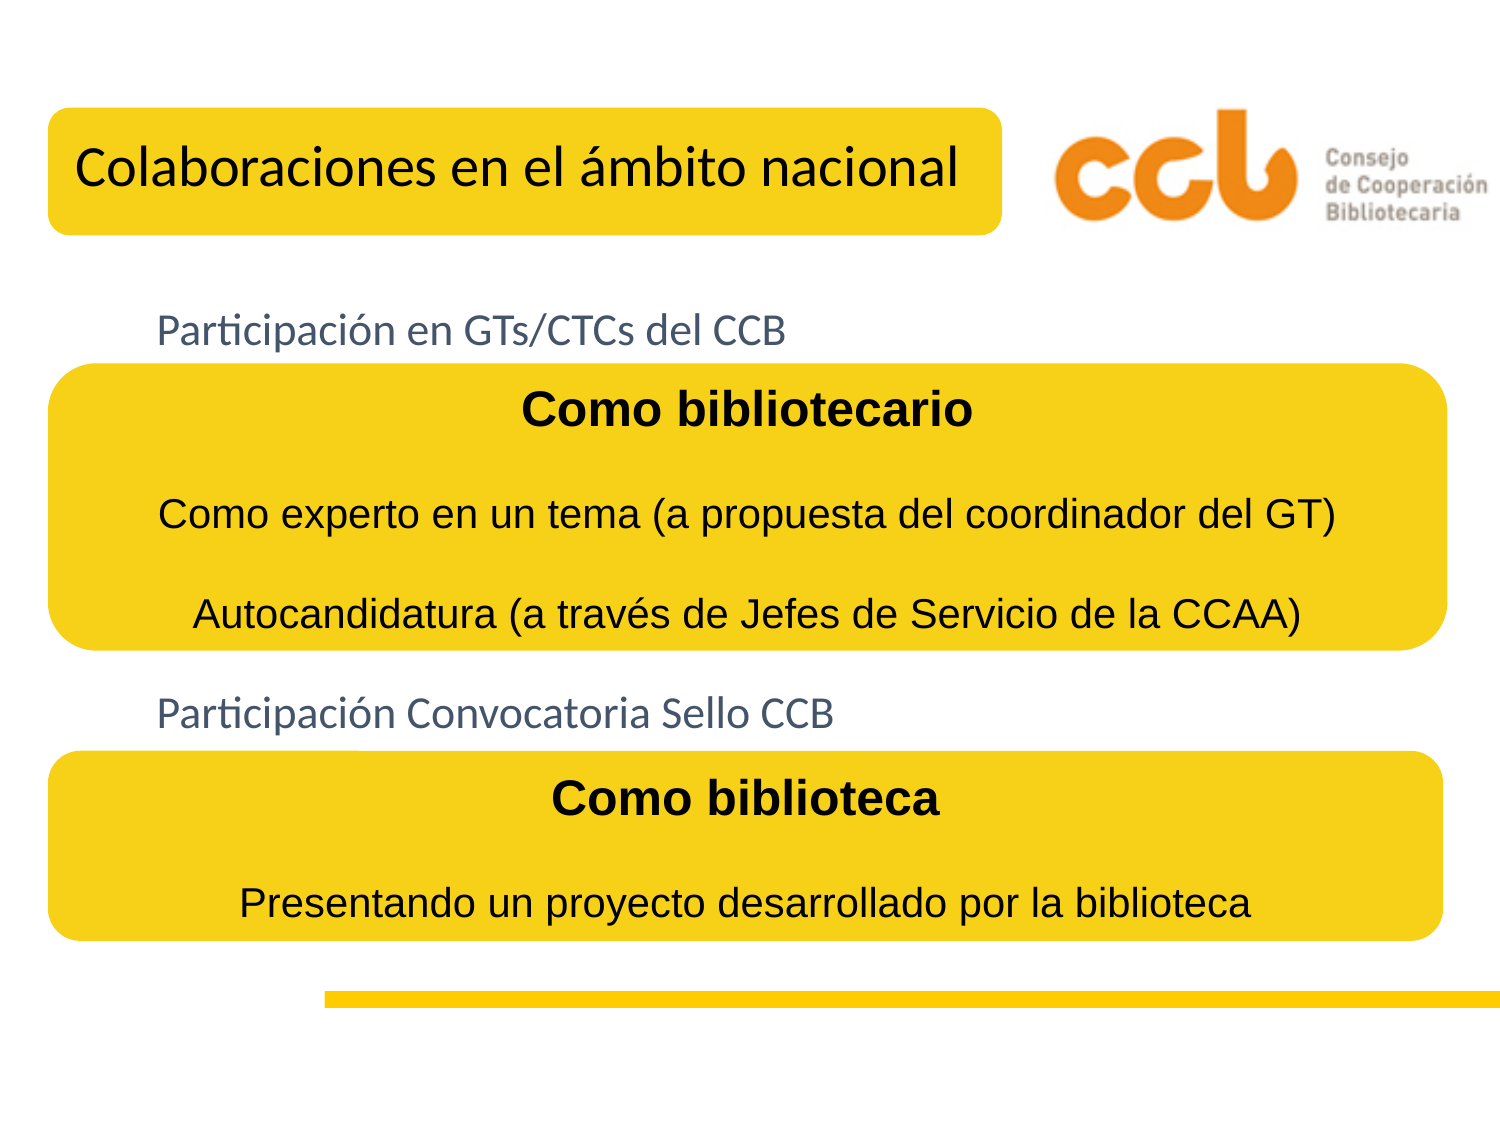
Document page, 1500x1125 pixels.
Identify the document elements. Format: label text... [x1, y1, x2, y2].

text_box Como biblioteca Presentando un proyecto desarrollado por la biblioteca [48, 751, 1443, 940]
picture [1044, 88, 1500, 248]
text_box Como bibliotecario Como experto en un tema (a propuesta del coordinador del GT) Autocandidatura (a través de Jefes de Servicio de la CCAA) [48, 364, 1447, 650]
list Participación en GTs/CTCs del CCB [141, 292, 1359, 364]
text_box Colaboraciones en el ámbito nacional [0, 73, 1036, 262]
text_box Participación Convocatoria Sello CCB [141, 674, 1359, 747]
